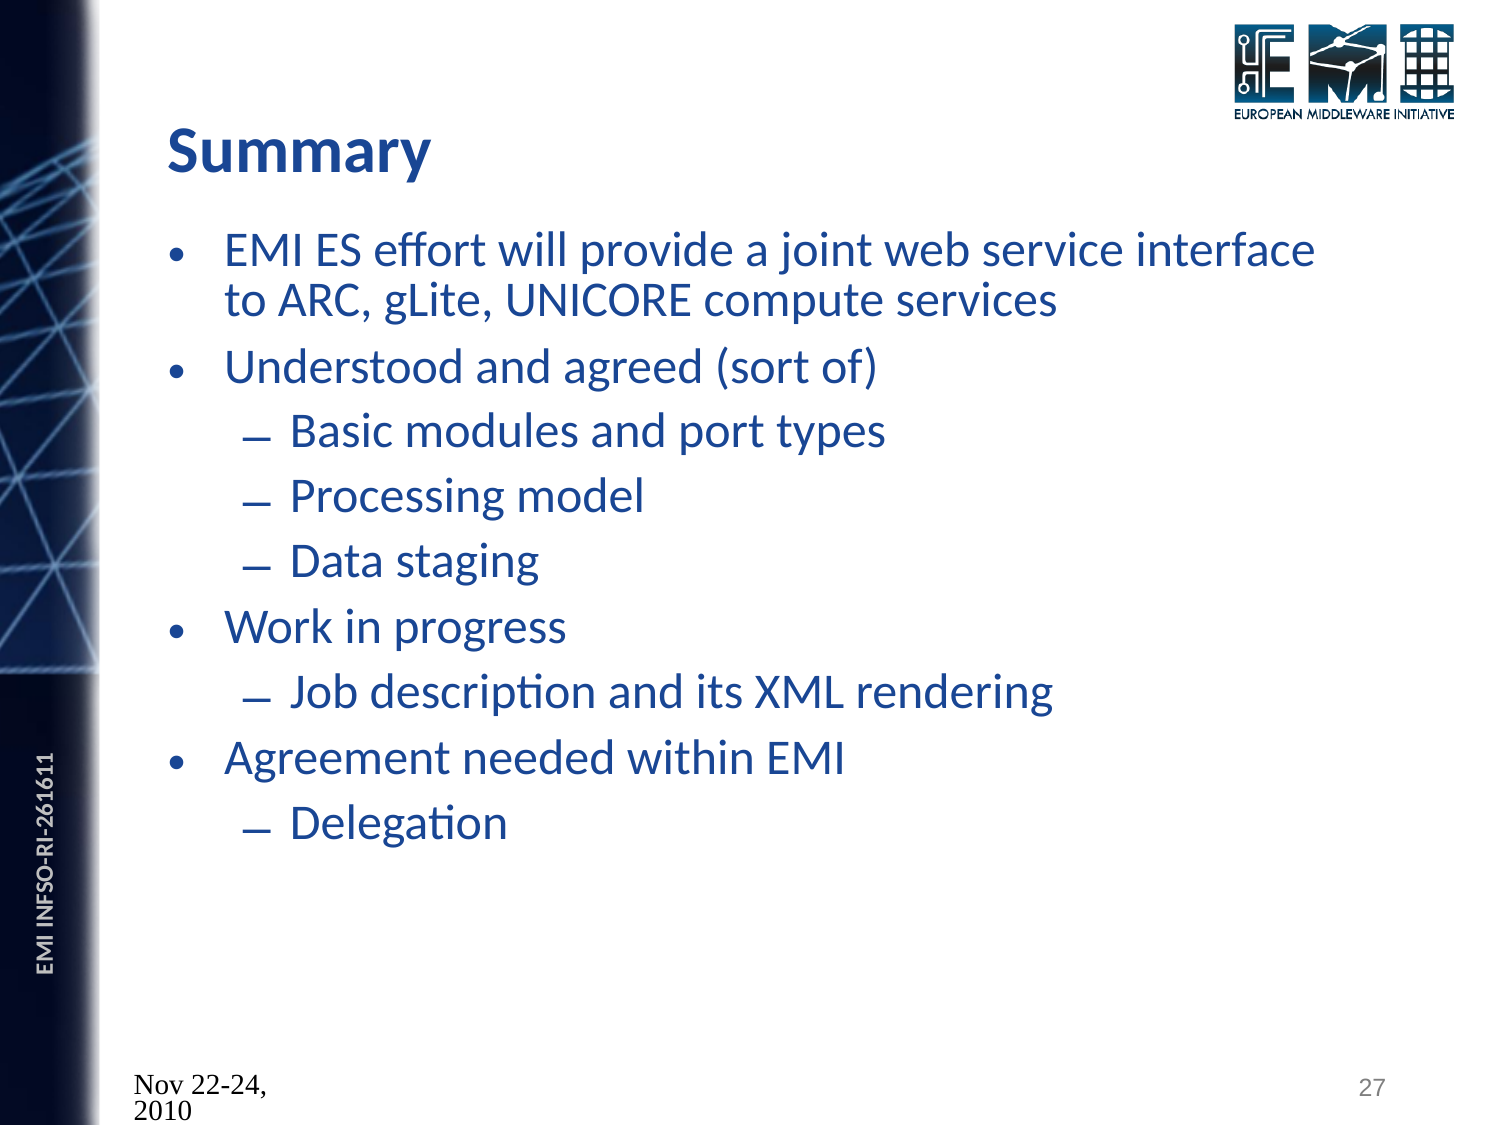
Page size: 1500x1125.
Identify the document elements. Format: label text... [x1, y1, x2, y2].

list EMI ES effort will provide a joint web service interface to ARC, gLite, UNICORE compute services Understood and agreed (sort of) Basic modules and port types Processing model Data staging Work in progress Job description and its XML rendering Agreement needed within EMI Delegation [153, 221, 1381, 1053]
picture [0, 0, 111, 1125]
picture [1185, 8, 1500, 140]
text_box <number> [1343, 1063, 1426, 1123]
text_box Summary [153, 115, 1351, 212]
